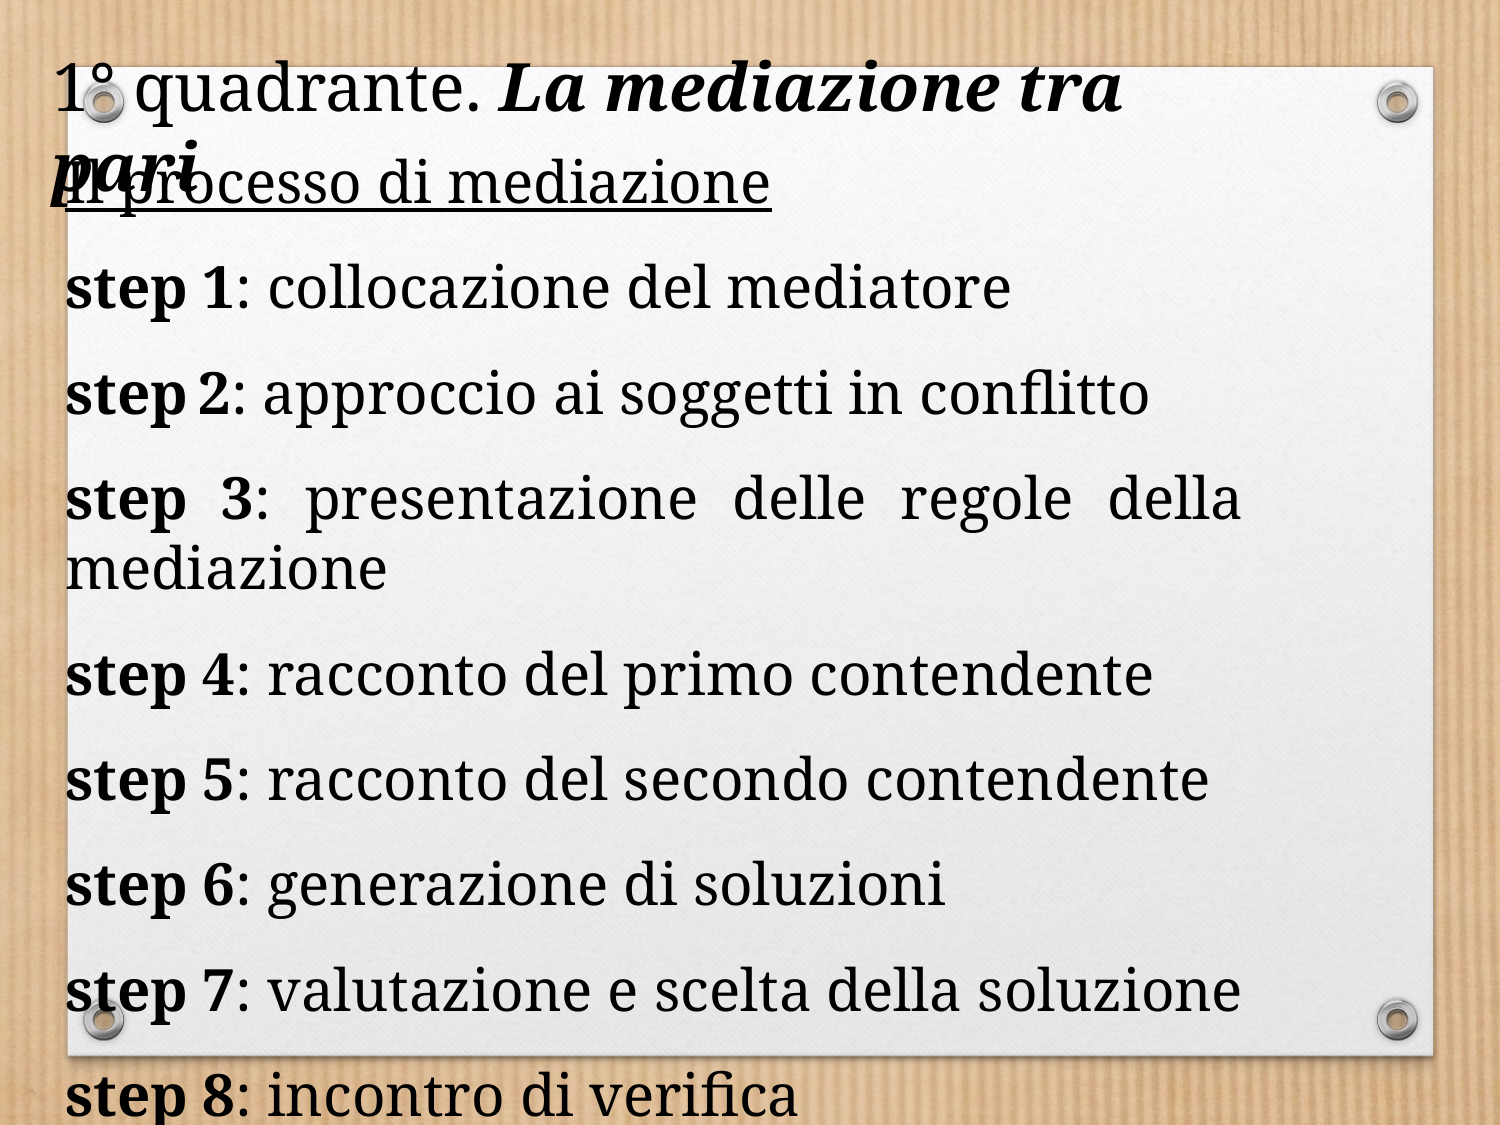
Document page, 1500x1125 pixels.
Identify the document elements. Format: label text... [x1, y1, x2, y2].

text_box Il processo di mediazione step 1: collocazione del mediatore step 2: approccio ai soggetti in conflitto step 3: presentazione delle regole della mediazione step 4: racconto del primo contendente step 5: racconto del secondo contendente step 6: generazione di soluzioni step 7: valutazione e scelta della soluzione step 8: incontro di verifica [50, 137, 1413, 1125]
text_box 1° quadrante. La mediazione tra pari [37, 37, 1213, 133]
